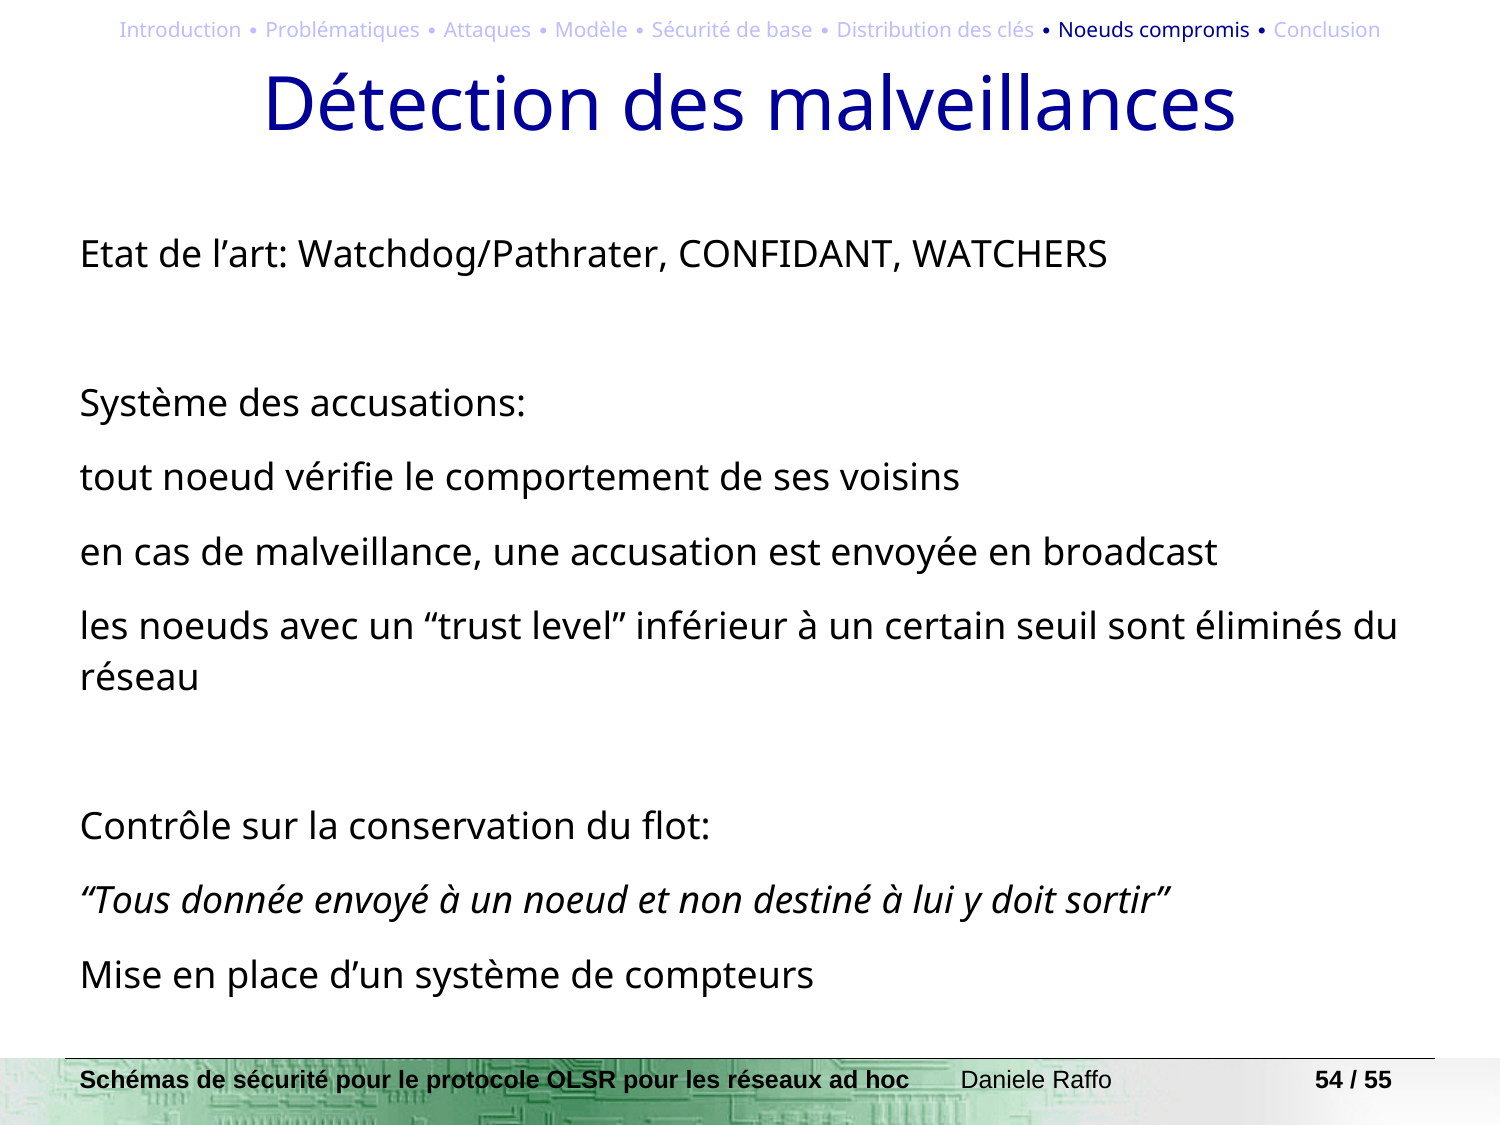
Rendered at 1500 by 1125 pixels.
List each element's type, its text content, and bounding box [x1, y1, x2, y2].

text_box Introduction ∙ Problématiques ∙ Attaques ∙ Modèle ∙ Sécurité de base ∙ Distribution des clés ∙ Noeuds compromis ∙ Conclusion [0, 7, 1500, 52]
text_box Détection des malveillances [64, 52, 1436, 161]
picture [0, 1058, 1500, 1125]
text_box Schémas de sécurité pour le protocole OLSR pour les réseaux ad hoc Daniele Raffo [64, 1058, 1436, 1103]
text_box Etat de l’art: Watchdog/Pathrater, CONFIDANT, WATCHERS Système des accusations: tout noeud vérifie le comportement de ses voisins en cas de malveillance, une accusation est envoyée en broadcast les noeuds avec un “trust level” inférieur à un certain seuil sont éliminés du réseau Contrôle sur la conservation du flot: “Tous donnée envoyé à un noeud et non destiné à lui y doit sortir” Mise en place d’un système de compteurs [64, 219, 1436, 1008]
